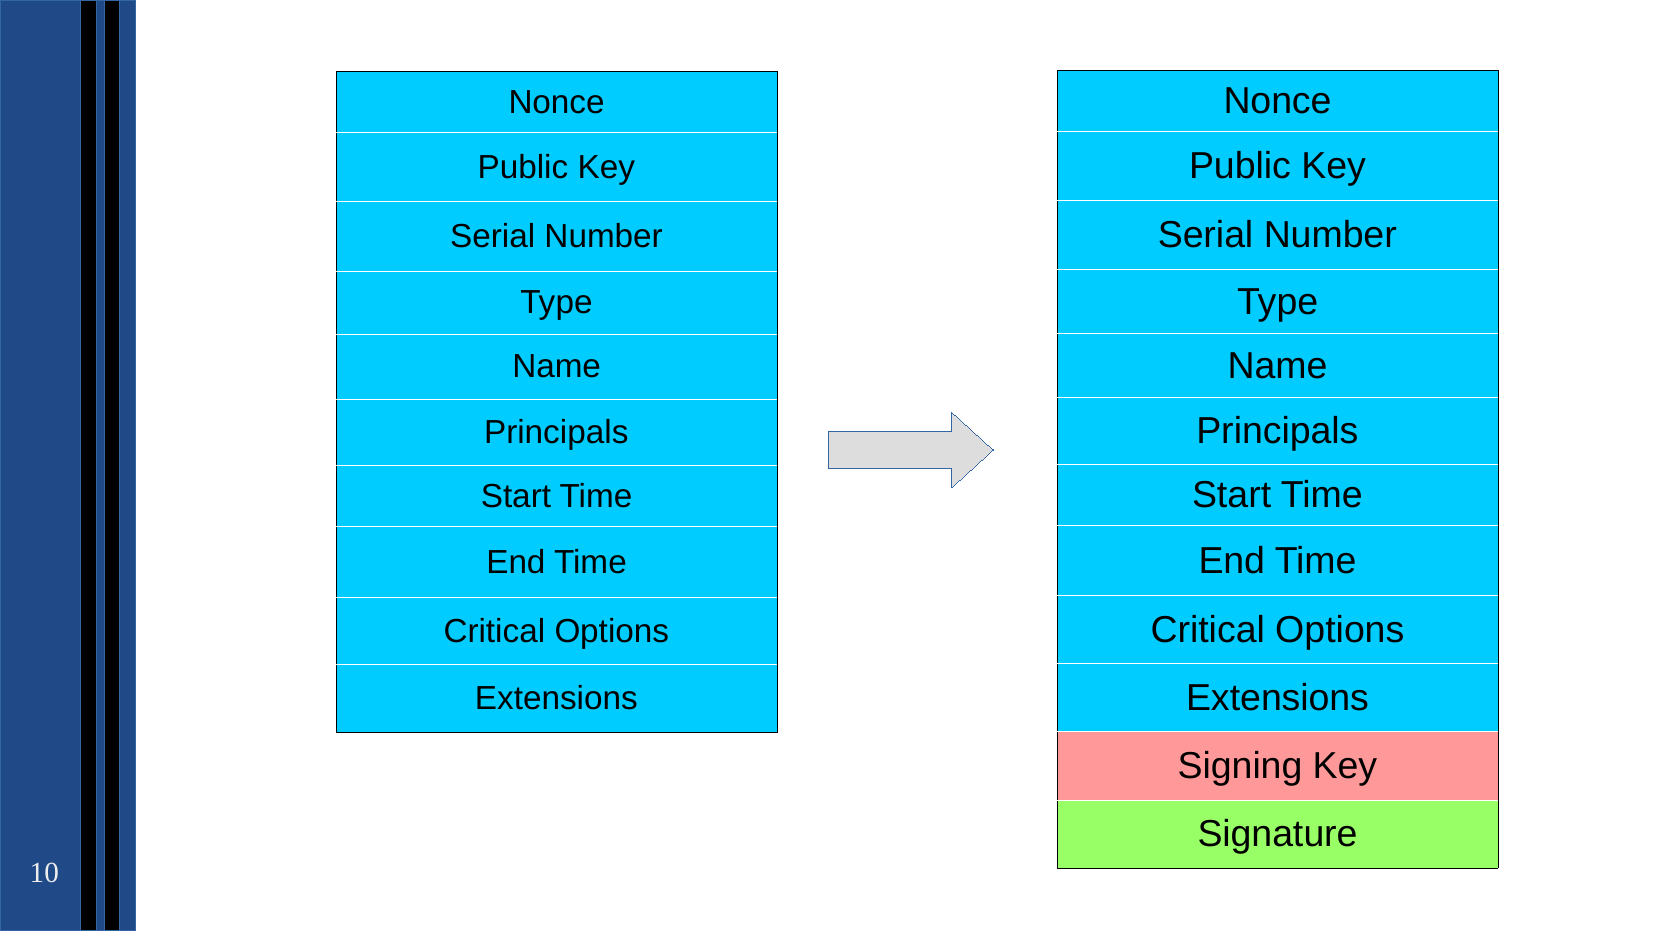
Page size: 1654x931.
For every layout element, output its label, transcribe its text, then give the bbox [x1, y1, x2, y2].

table_cell Principals [337, 400, 777, 465]
table_cell Name [337, 335, 777, 399]
table_cell Signing Key [1058, 732, 1498, 800]
table_cell Name [1058, 334, 1498, 397]
table_cell Principals [1058, 398, 1498, 464]
text_box [828, 412, 994, 488]
table_cell Extensions [1058, 664, 1498, 731]
table_cell Type [1058, 270, 1498, 333]
table_cell Extensions [337, 665, 777, 732]
table_cell Start Time [337, 466, 777, 526]
table_cell Type [337, 272, 777, 334]
table_header Nonce [1058, 71, 1498, 131]
table_cell Critical Options [1058, 596, 1498, 663]
table_cell Signature [1058, 801, 1498, 868]
table_cell Public Key [337, 133, 777, 201]
table_cell Serial Number [337, 202, 777, 271]
table_cell Start Time [1058, 465, 1498, 525]
table_cell Public Key [1058, 132, 1498, 200]
table_cell Critical Options [337, 598, 777, 664]
table_cell Serial Number [1058, 201, 1498, 269]
table_cell End Time [337, 527, 777, 597]
table_cell End Time [1058, 526, 1498, 595]
table_header Nonce [337, 72, 777, 132]
